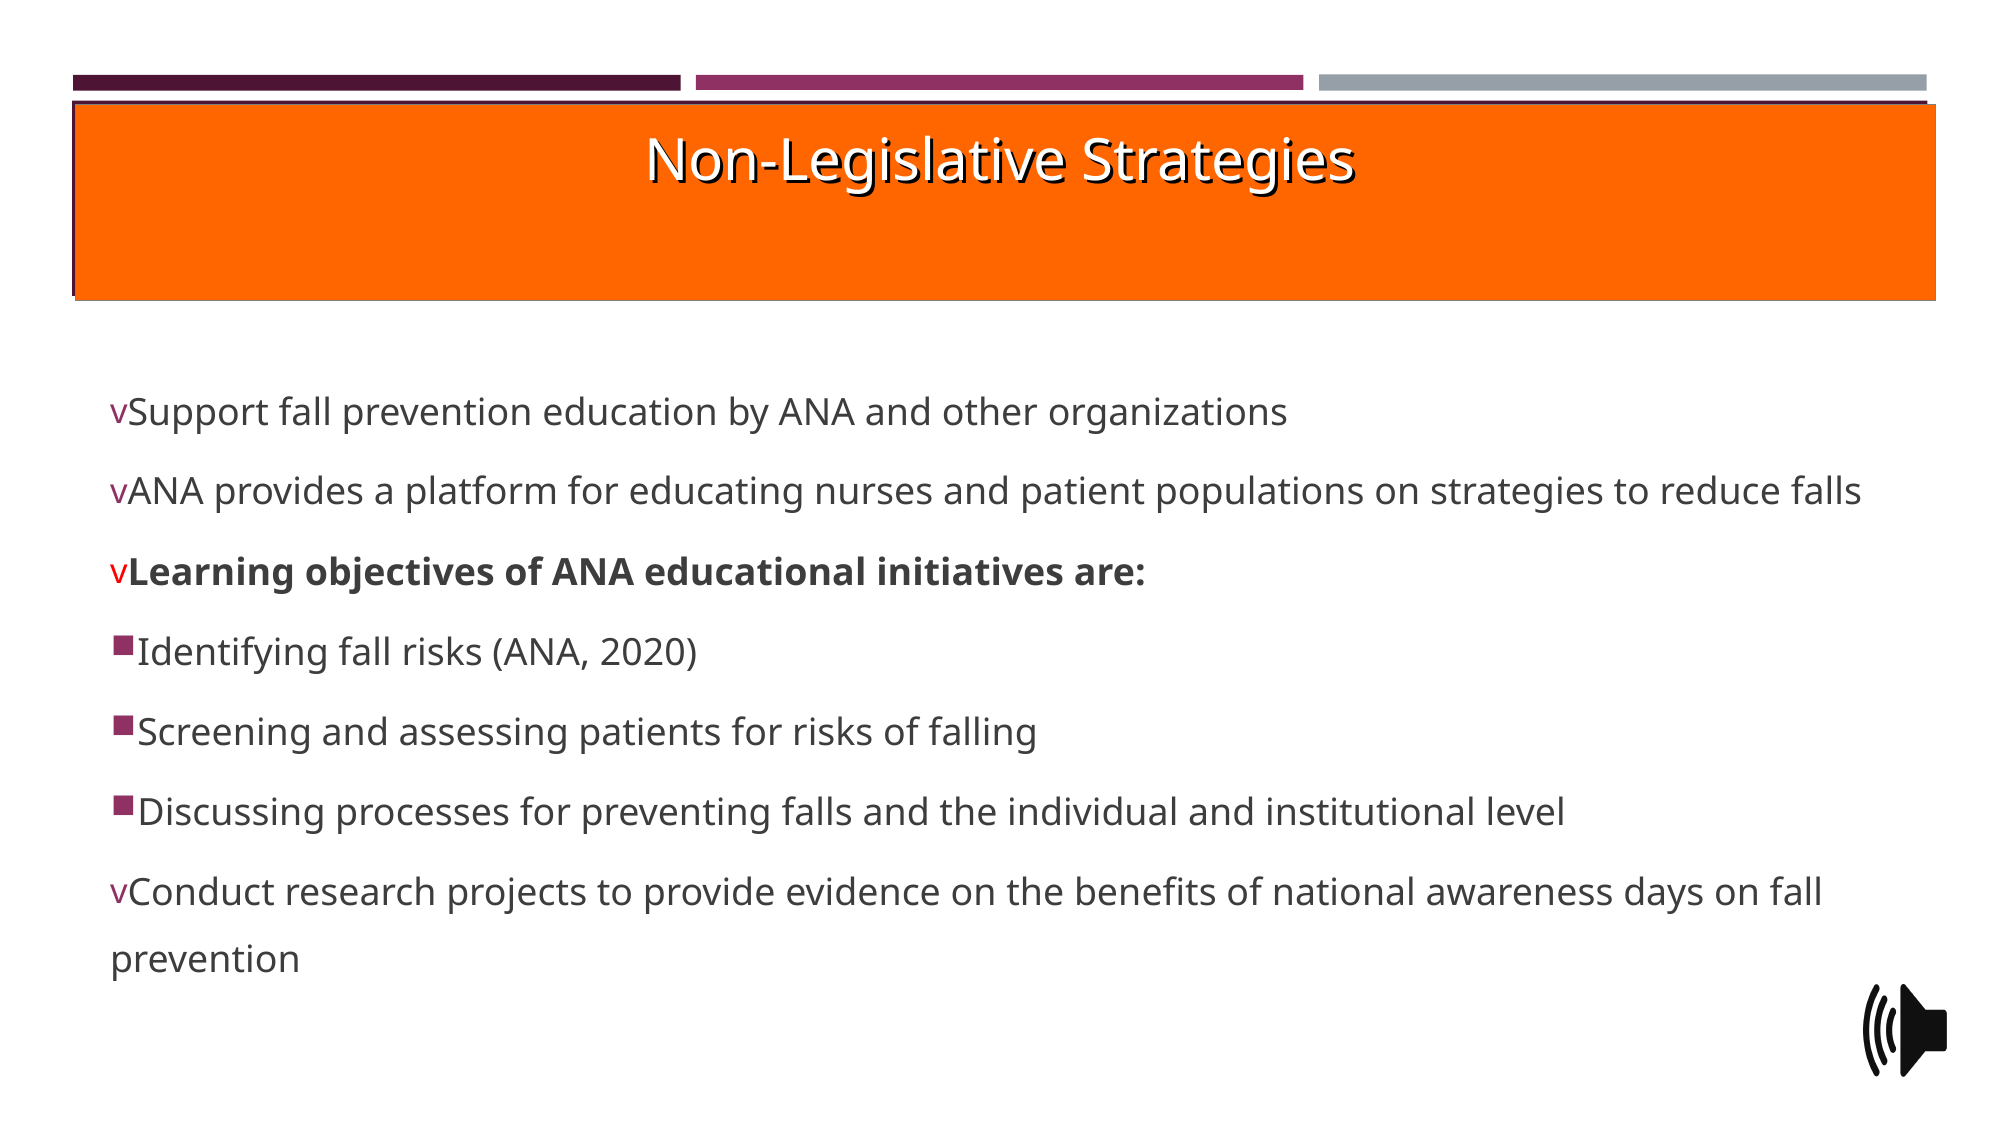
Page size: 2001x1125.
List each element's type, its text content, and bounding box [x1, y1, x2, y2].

picture [1860, 967, 1951, 1096]
text_box [75, 105, 1935, 300]
title Non-Legislative Strategies [95, 115, 1905, 282]
list Support fall prevention education by ANA and other organizations ANA provides a platform for educating nurses and patient populations on strategies to reduce falls Learning objectives of ANA educational initiatives are: Identifying fall risks (ANA, 2020) Screening and assessing patients for risks of falling Discussing processes for preventing falls and the individual and institutional level Conduct research projects to provide evidence on the benefits of national awareness days on fall prevention [95, 357, 1905, 1113]
